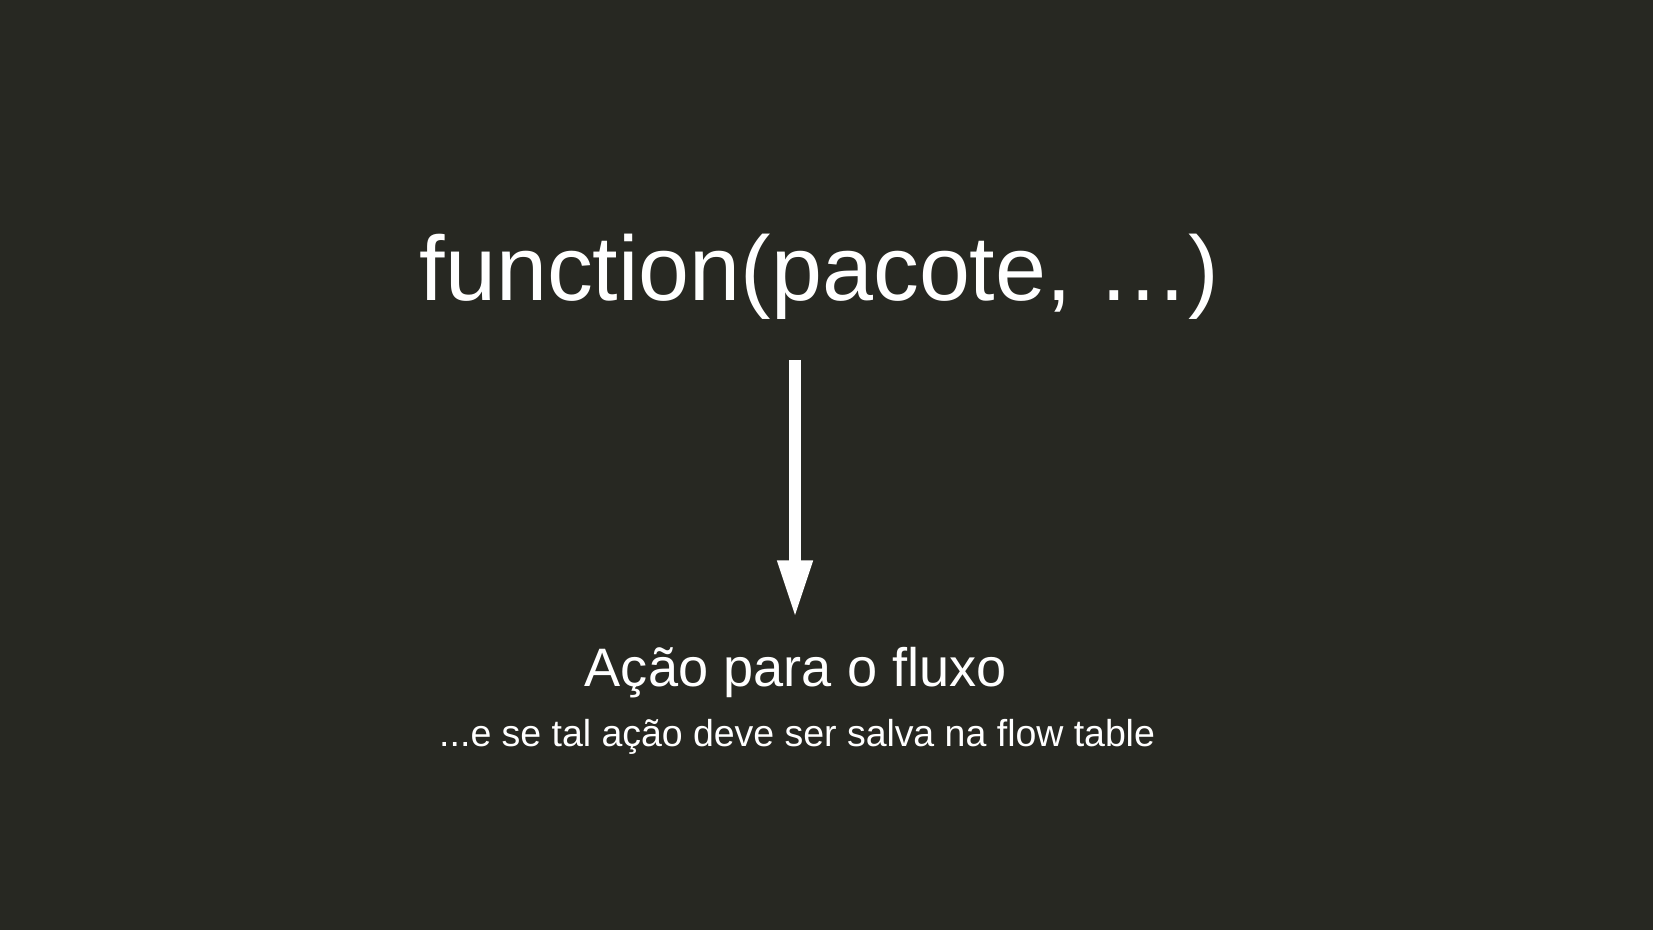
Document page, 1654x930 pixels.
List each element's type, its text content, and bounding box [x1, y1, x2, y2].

text_box Ação para o fluxo [570, 629, 1023, 705]
text_box ...e se tal ação deve ser salva na flow table [424, 705, 1171, 762]
text_box function(pacote, …) [405, 209, 1236, 328]
